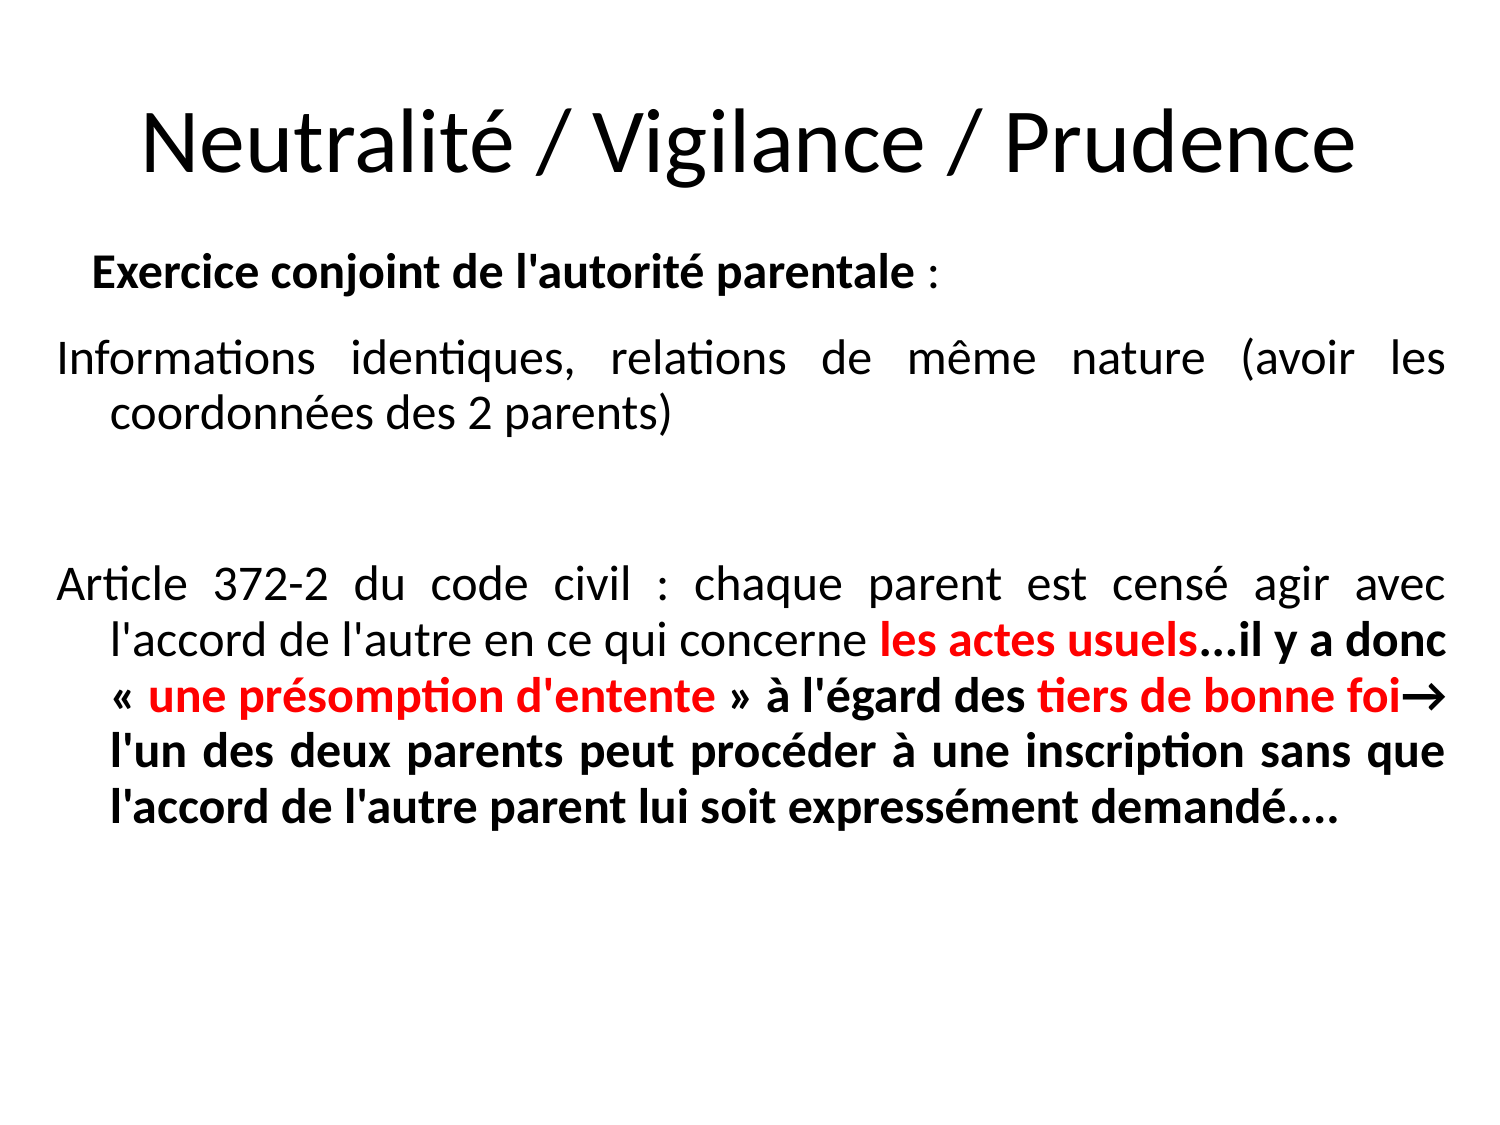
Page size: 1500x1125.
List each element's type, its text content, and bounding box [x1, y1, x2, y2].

title Neutralité / Vigilance / Prudence [110, 55, 1390, 229]
list Exercice conjoint de l'autorité parentale : Informations identiques, relations de même nature (avoir les coordonnées des 2 parents) Article 372-2 du code civil : chaque parent est censé agir avec l'accord de l'autre en ce qui concerne les actes usuels...il y a donc « une présomption d'entente » à l'égard des tiers de bonne foi→ l'un des deux parents peut procéder à une inscription sans que l'accord de l'autre parent lui soit expressément demandé.... [53, 240, 1447, 1110]
